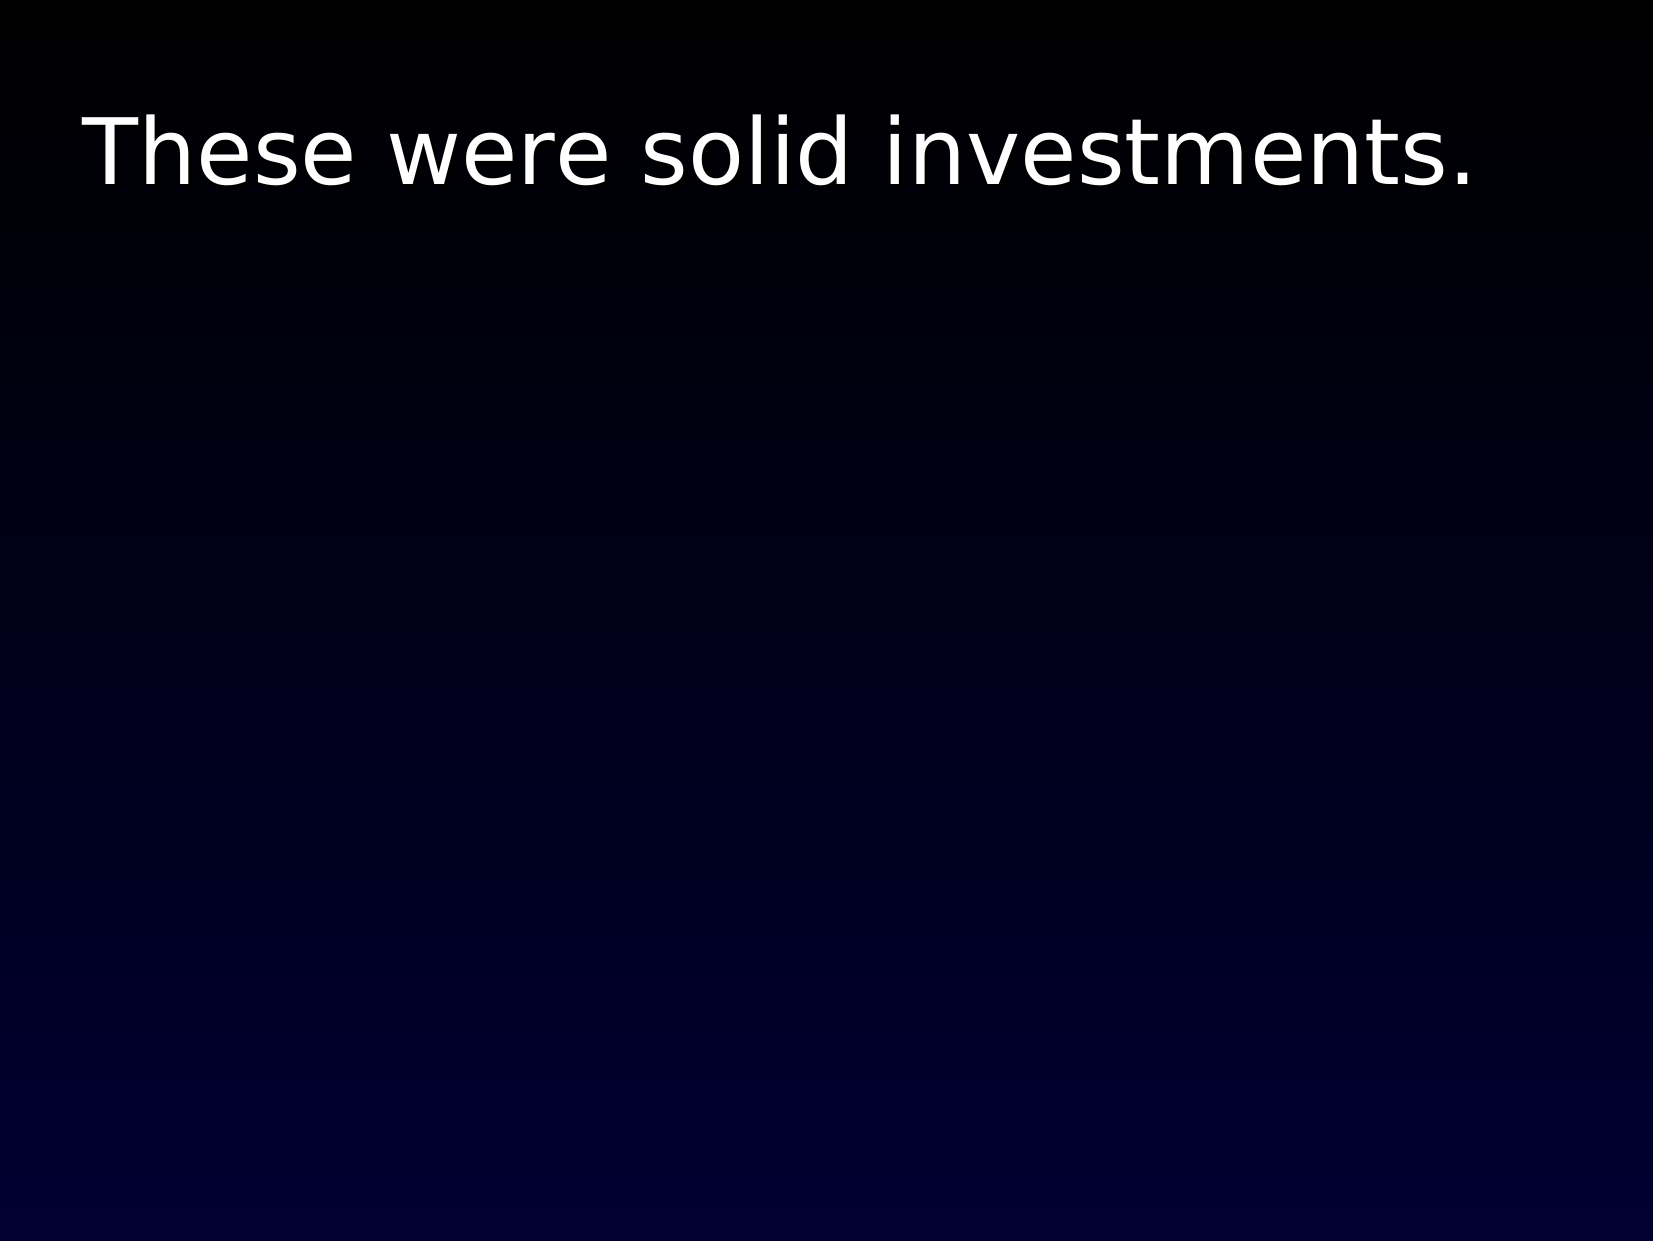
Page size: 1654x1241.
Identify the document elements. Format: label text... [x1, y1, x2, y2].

title These were solid investments. [82, 49, 1571, 257]
